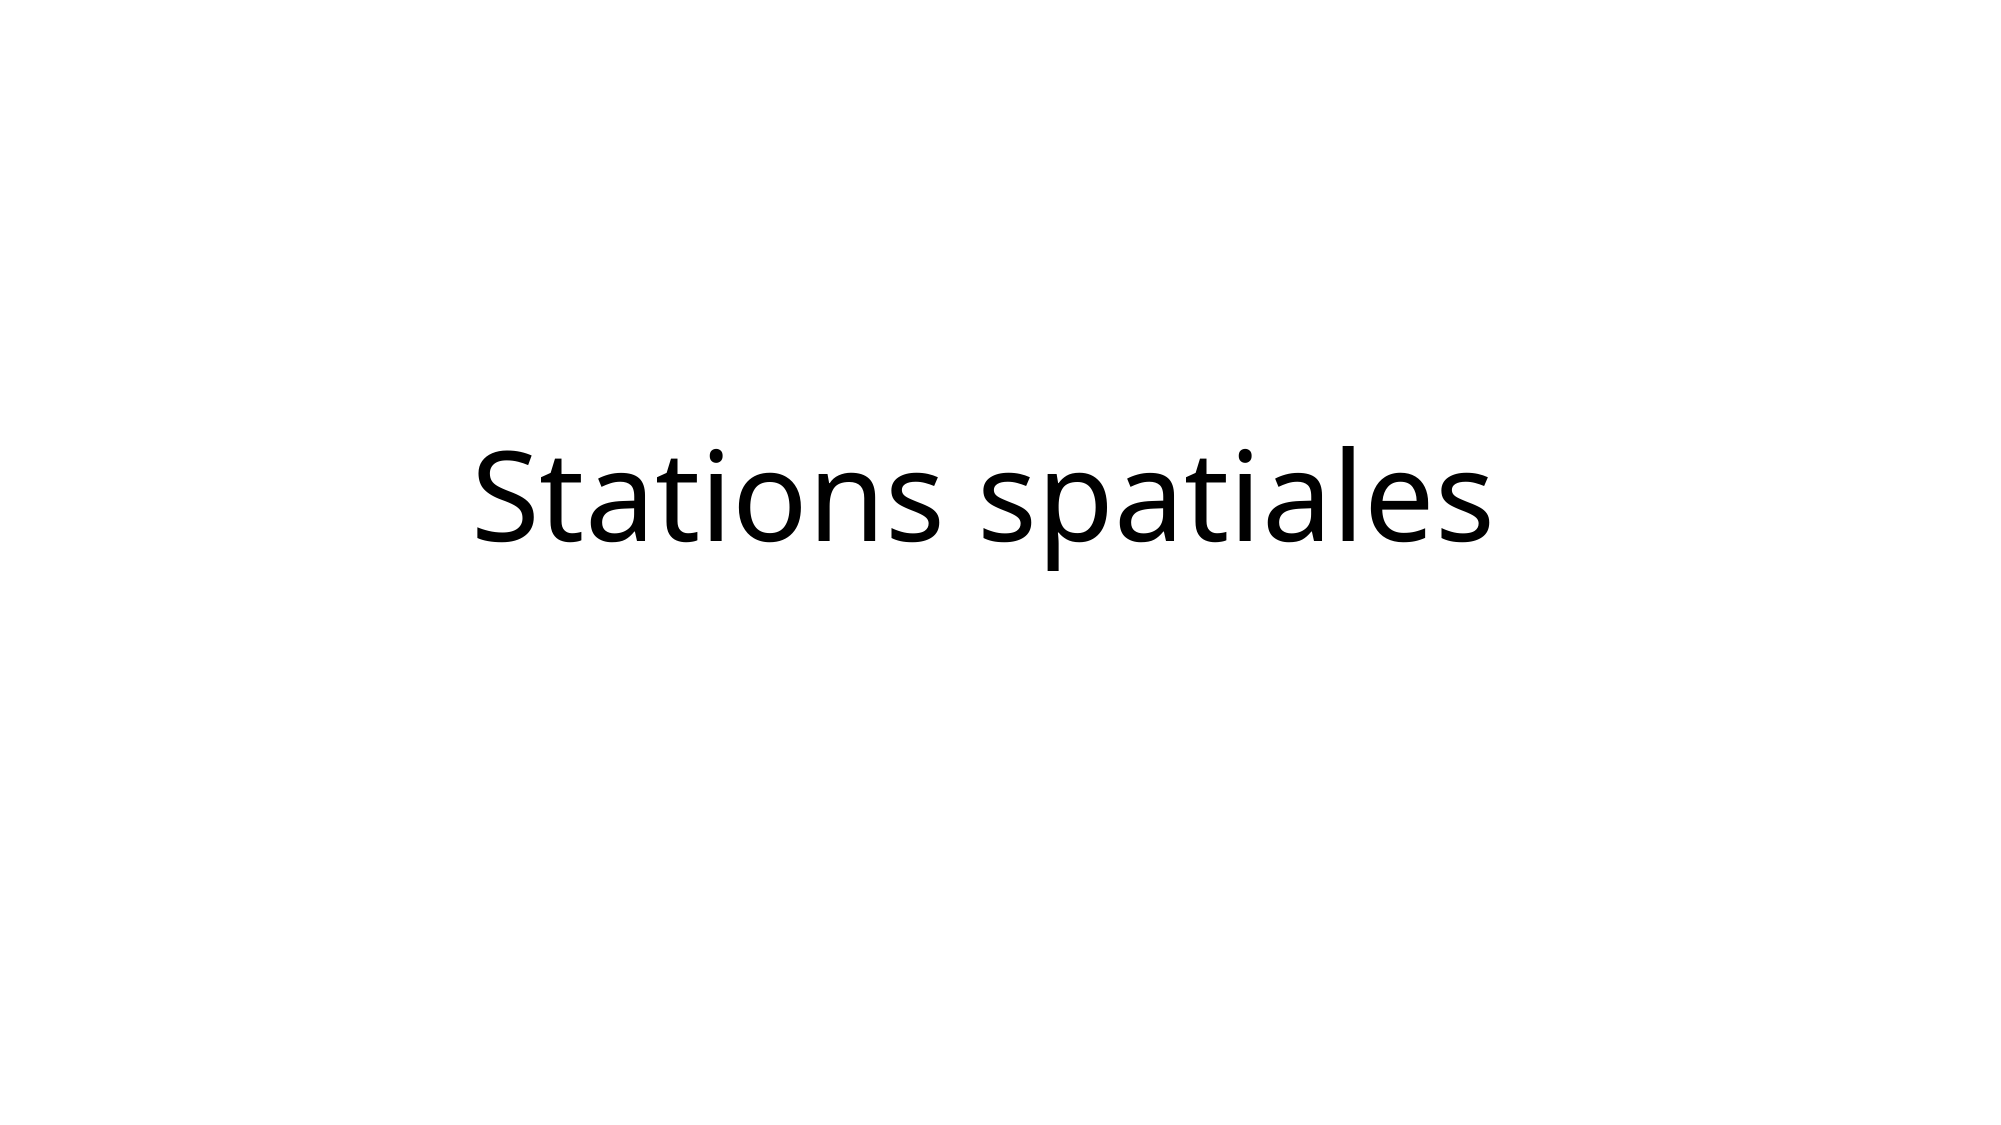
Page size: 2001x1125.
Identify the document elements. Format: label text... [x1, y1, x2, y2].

title Stations spatiales [249, 184, 1750, 576]
